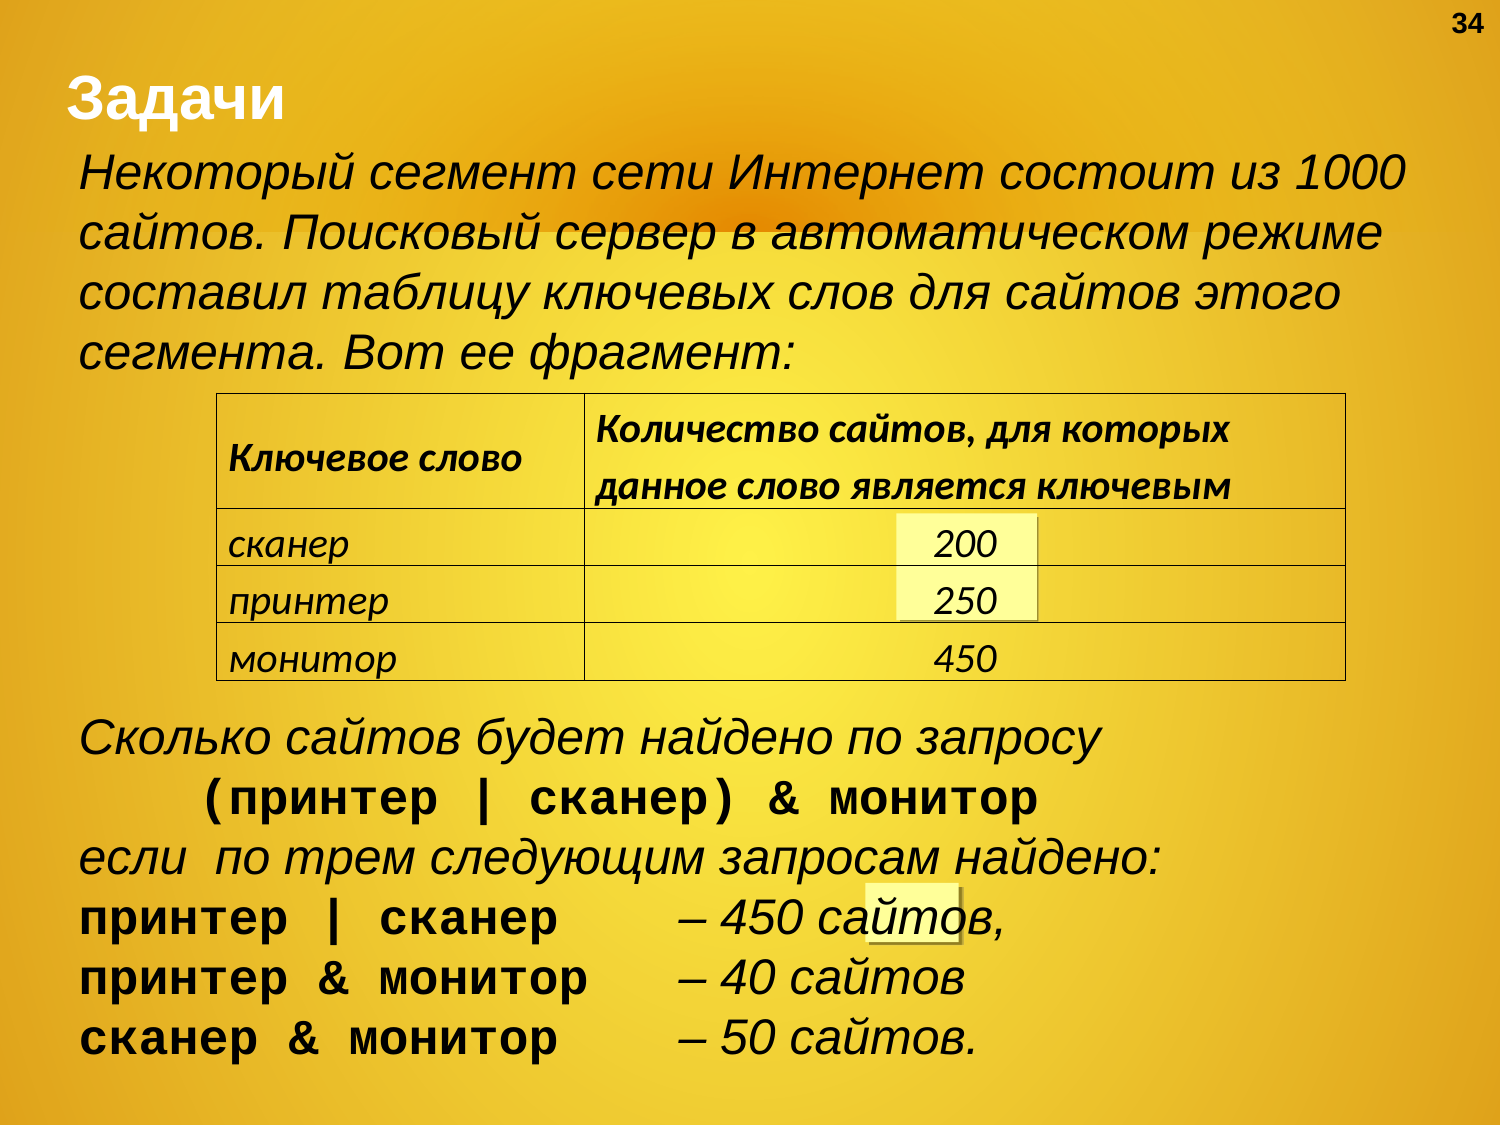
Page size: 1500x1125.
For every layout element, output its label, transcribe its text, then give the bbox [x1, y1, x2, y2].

text_box <номер> [1148, 0, 1499, 75]
title Задачи [51, 49, 1426, 127]
table_cell сканер [217, 509, 584, 565]
table_header Количество сайтов, для которых данное слово является ключевым [585, 394, 1345, 508]
text_box Некоторый сегмент сети Интернет состоит из 1000 сайтов. Поисковый сервер в автоматическом режиме составил таблицу ключевых слов для сайтов этого сегмента. Вот ее фрагмент: Сколько сайтов будет найдено по запросу (принтер | сканер) & монитор если по трем следующим запросам найдено: принтер | сканер – 450 сайтов, принтер & монитор – 40 сайтов сканер & монитор – 50 сайтов. [63, 132, 1443, 1073]
table_cell 450 [585, 623, 1345, 680]
table_cell 250 [585, 566, 1345, 622]
table_header Ключевое слово [217, 394, 584, 508]
table_cell 200 [585, 509, 1345, 565]
table_cell монитор [217, 623, 584, 680]
table_cell принтер [217, 566, 584, 622]
